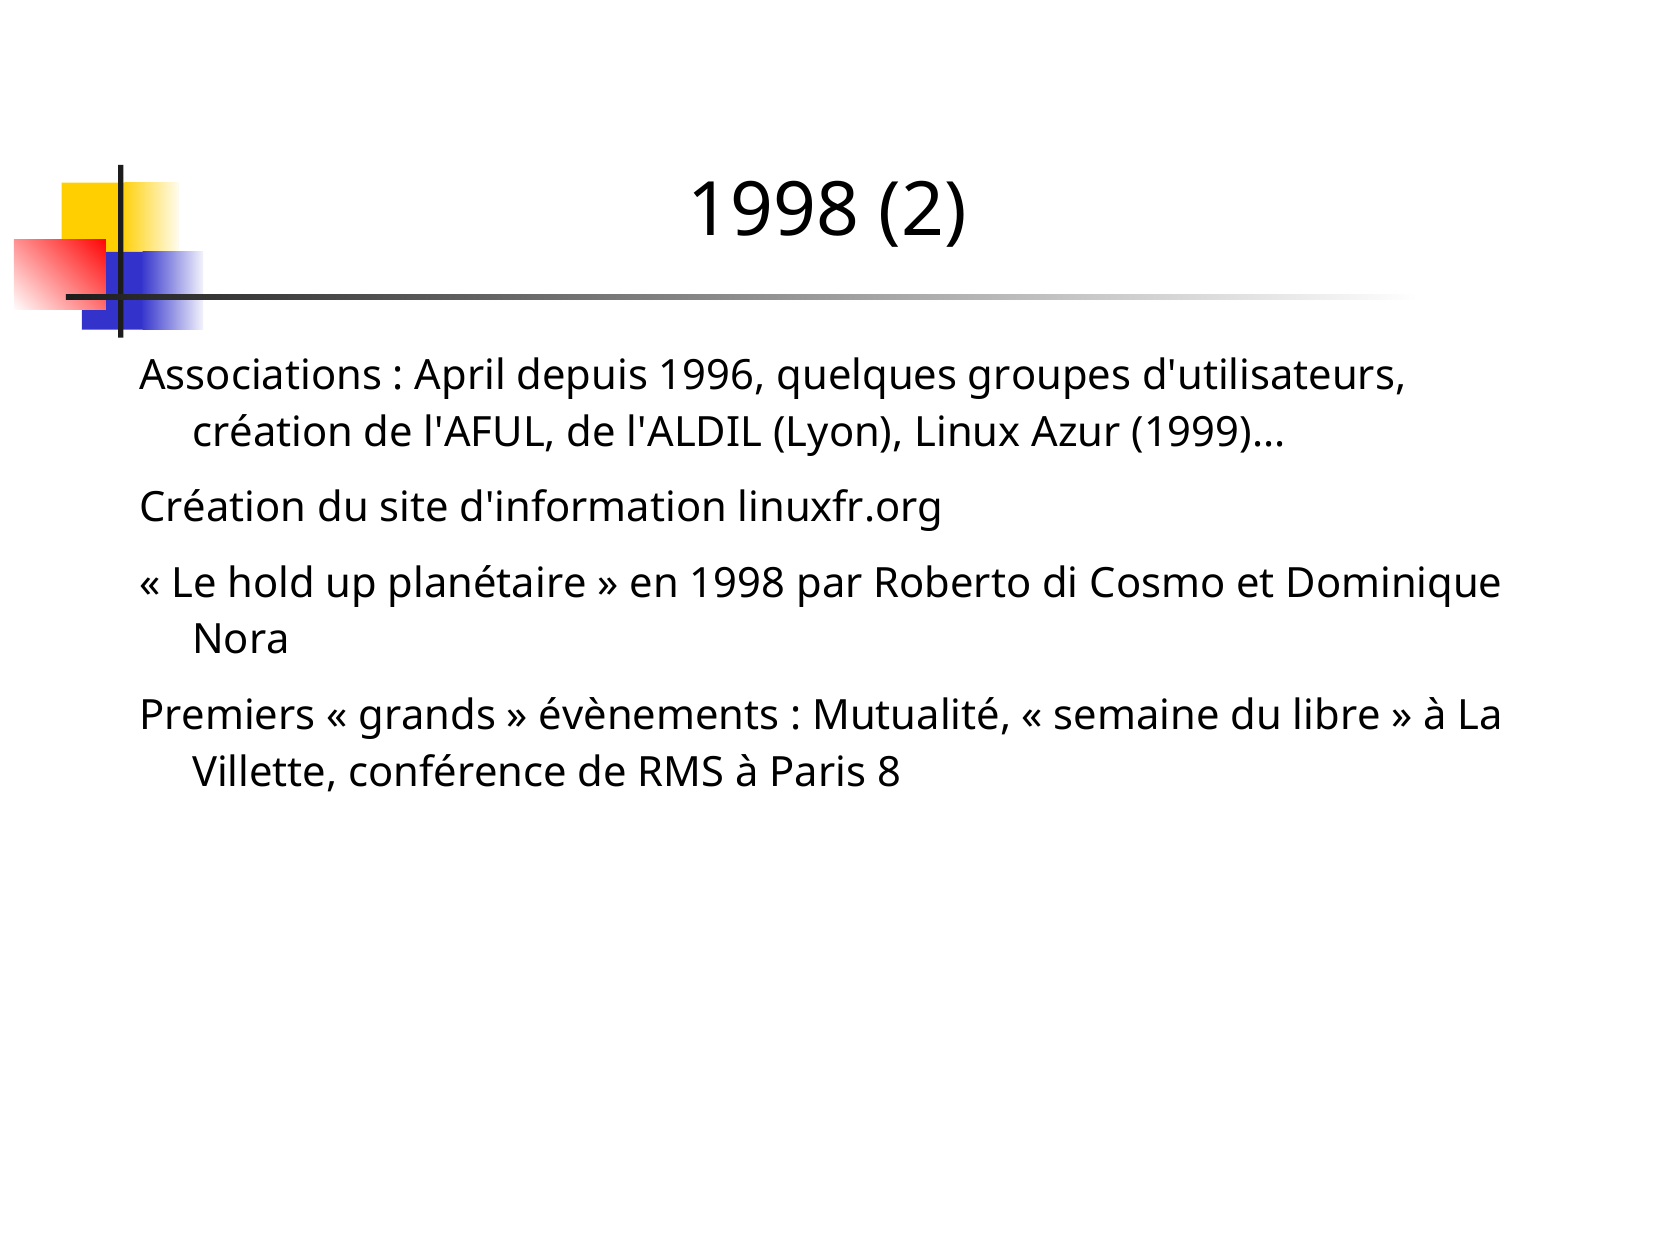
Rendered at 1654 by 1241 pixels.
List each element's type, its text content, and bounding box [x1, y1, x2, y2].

list Associations : April depuis 1996, quelques groupes d'utilisateurs, création de l'AFUL, de l'ALDIL (Lyon), Linux Azur (1999)... Création du site d'information linuxfr.org « Le hold up planétaire » en 1998 par Roberto di Cosmo et Dominique Nora Premiers « grands » évènements : Mutualité, « semaine du libre » à La Villette, conférence de RMS à Paris 8 [121, 344, 1534, 1112]
title 1998 (2) [121, 110, 1534, 303]
